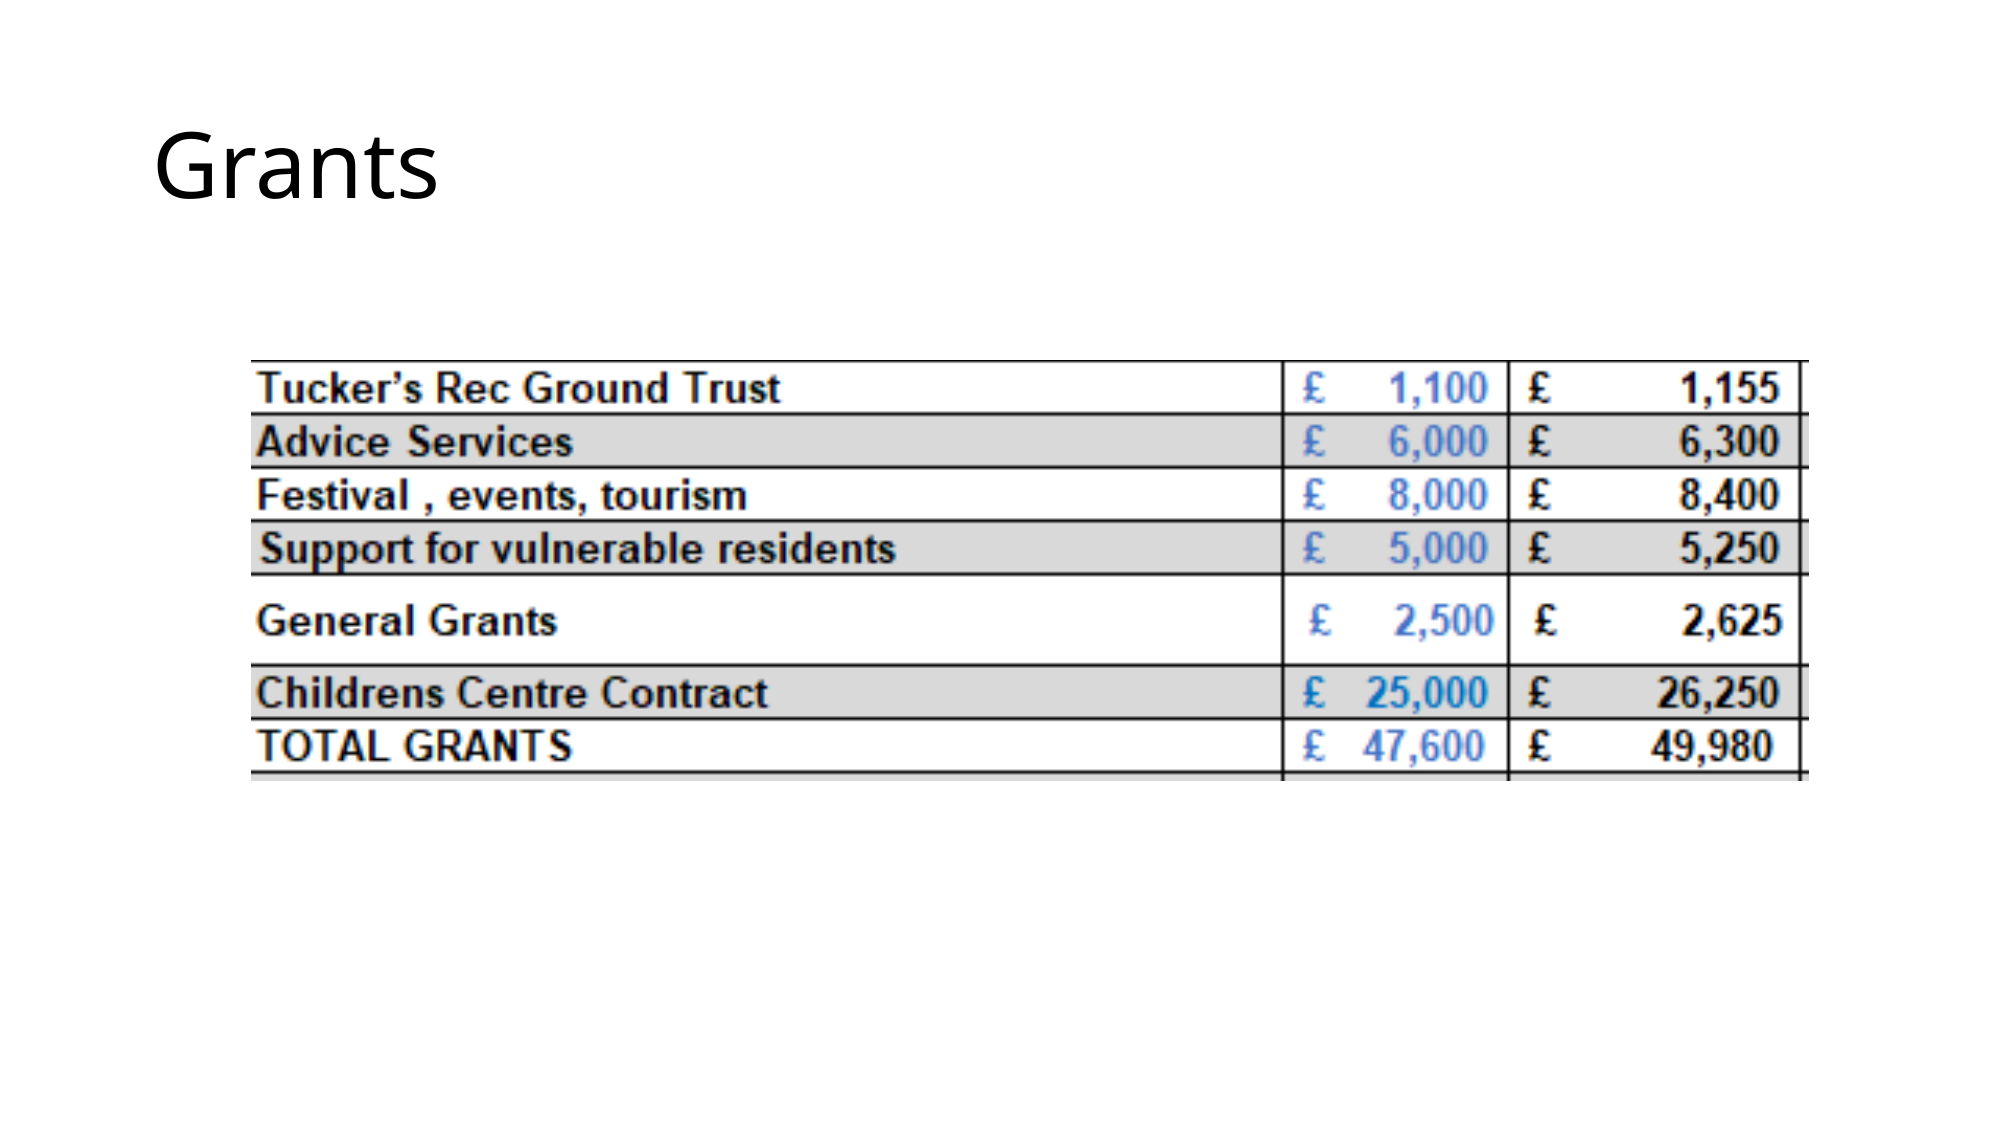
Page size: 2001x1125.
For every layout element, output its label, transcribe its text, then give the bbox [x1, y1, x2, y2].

title Grants [137, 59, 1863, 278]
picture [251, 360, 1809, 781]
